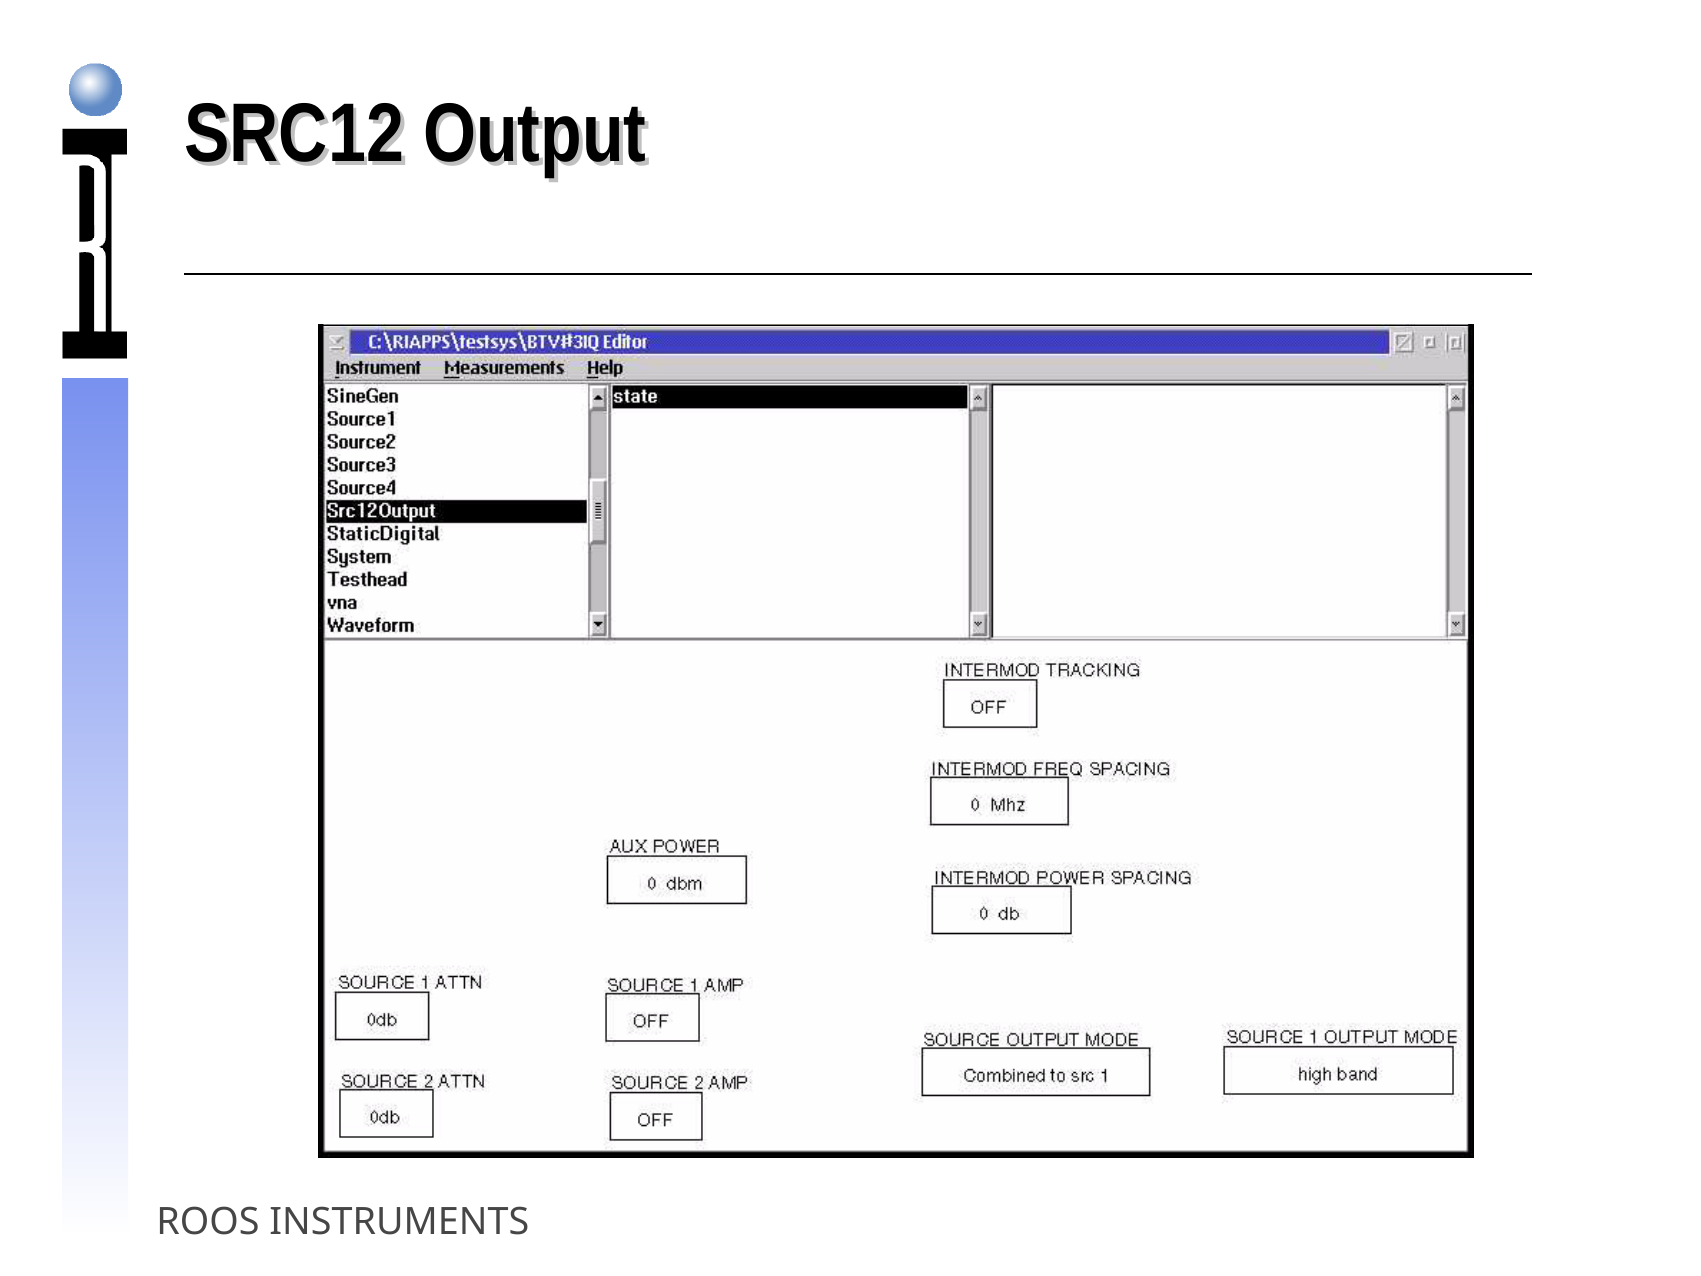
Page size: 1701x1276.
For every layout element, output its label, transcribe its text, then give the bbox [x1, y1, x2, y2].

text_box SRC12 Output [184, 92, 1539, 268]
picture [318, 324, 1474, 1158]
